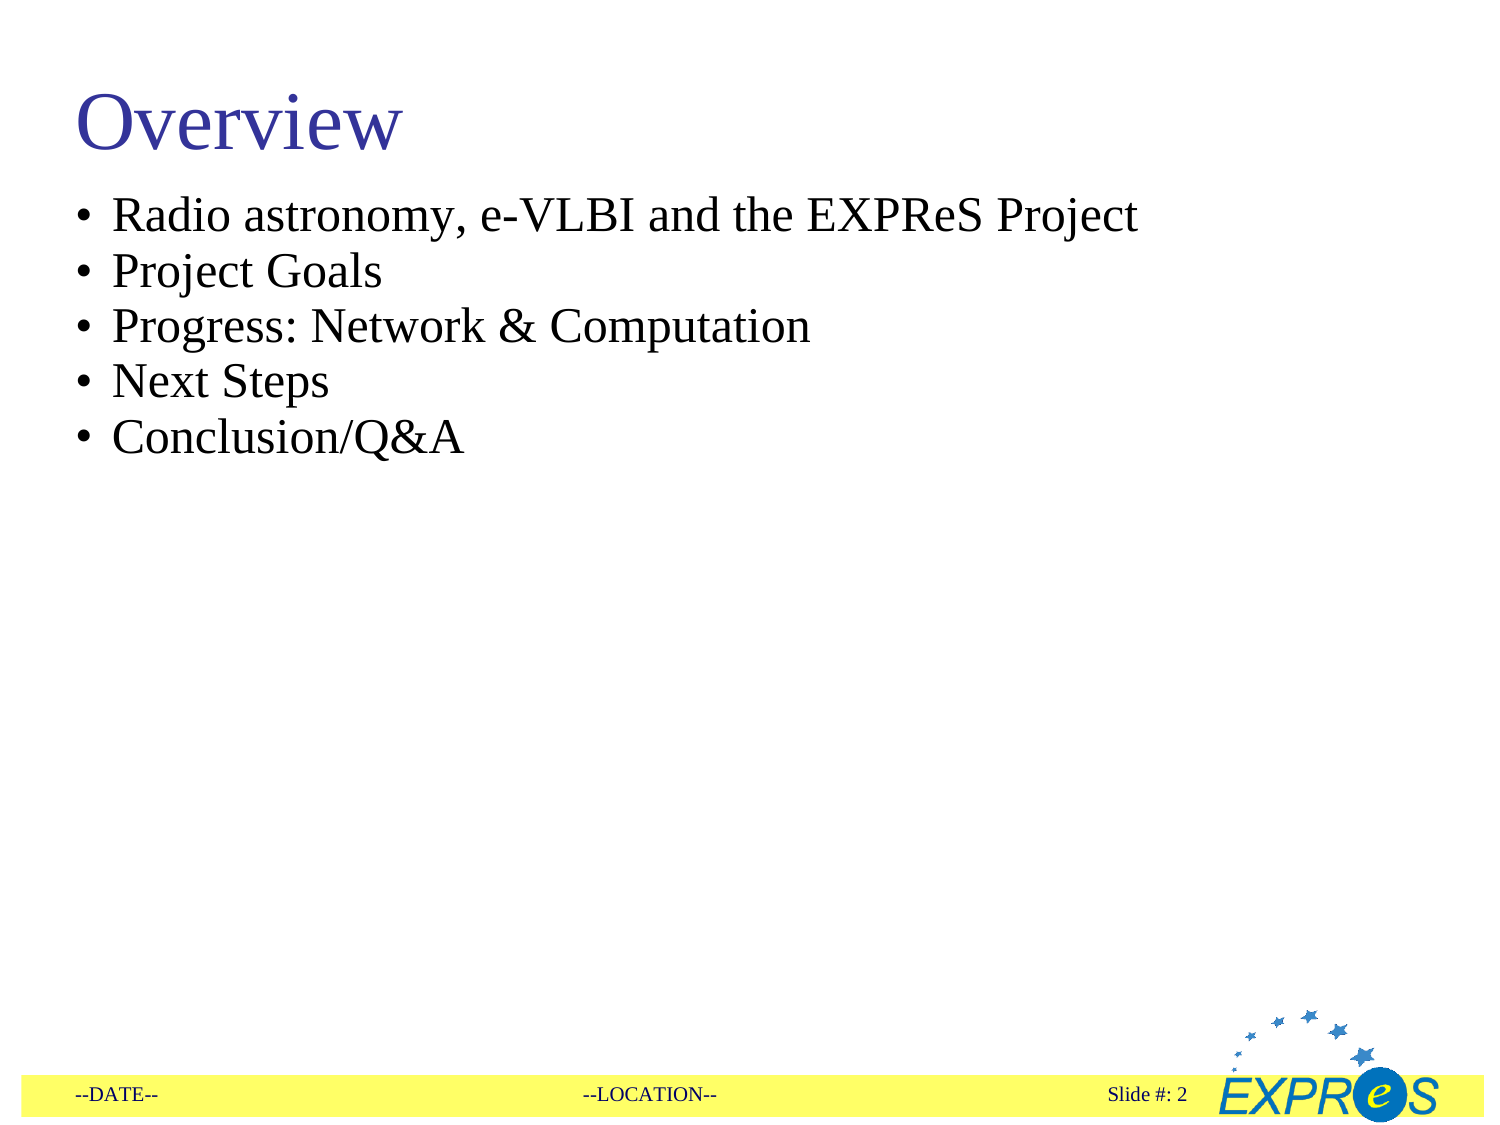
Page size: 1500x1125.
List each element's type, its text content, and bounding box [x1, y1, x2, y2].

title Overview [75, 71, 1426, 172]
picture [21, 1006, 1500, 1125]
list Radio astronomy, e-VLBI and the EXPReS Project Project Goals Progress: Network & Computation Next Steps Conclusion/Q&A [75, 187, 1426, 1038]
